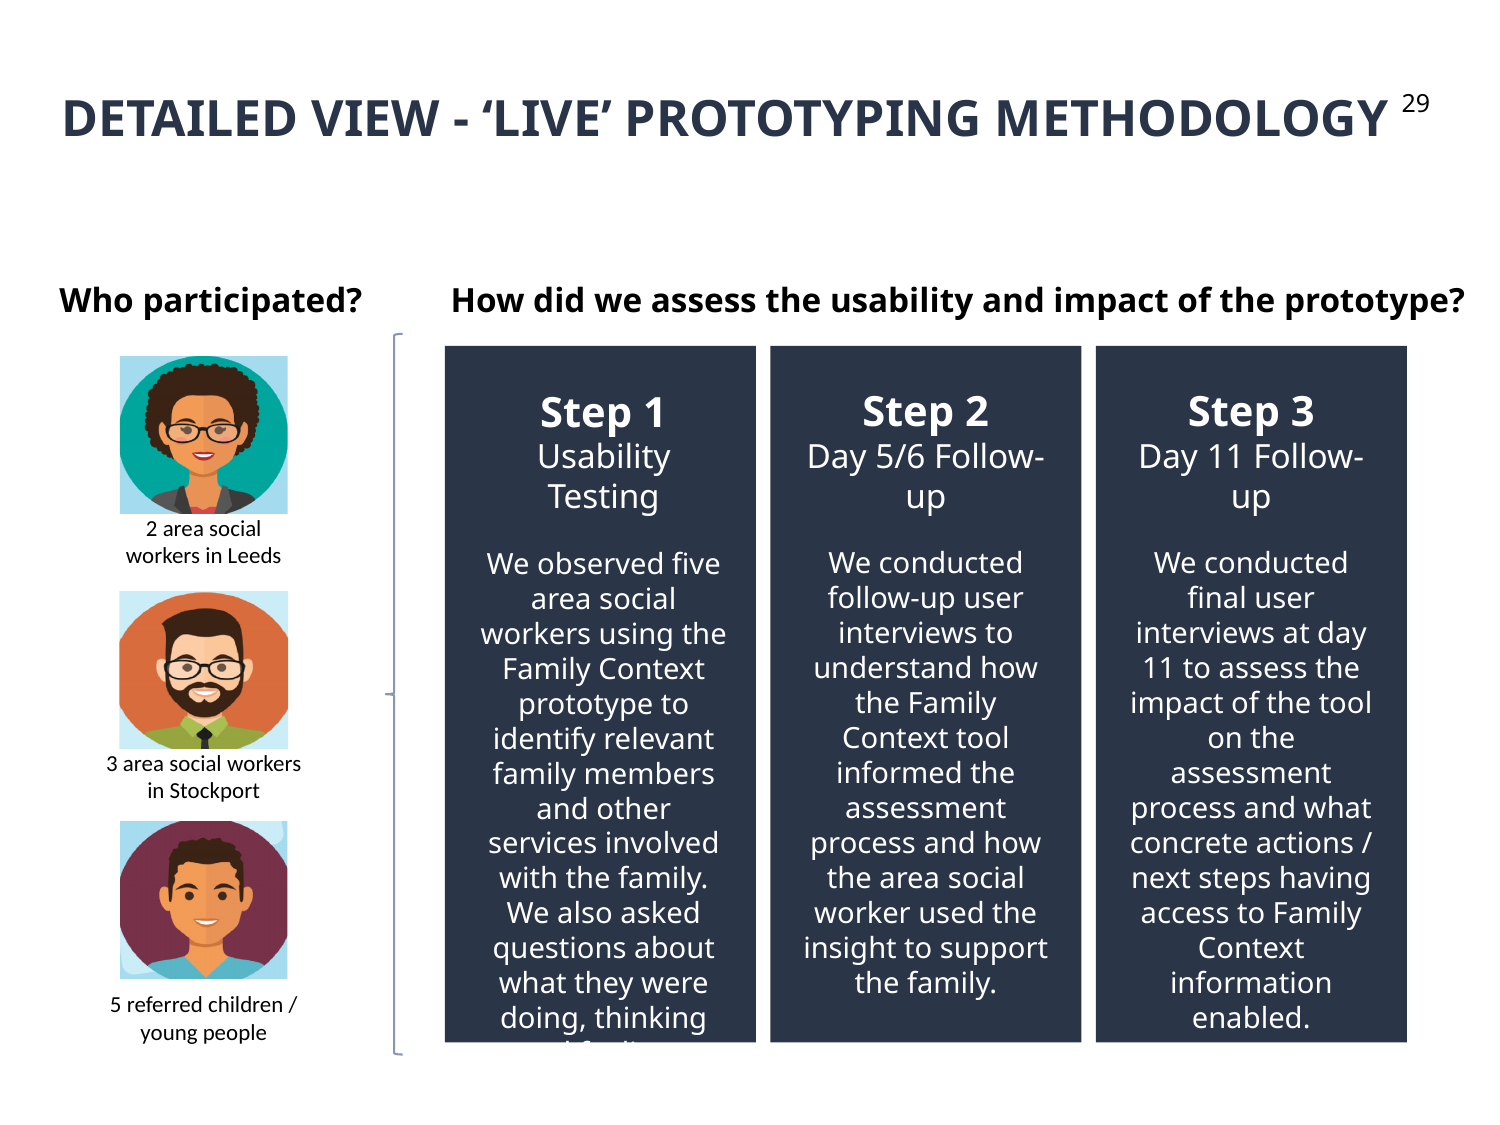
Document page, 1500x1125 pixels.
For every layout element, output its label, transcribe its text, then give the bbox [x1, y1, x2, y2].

text_box Step 2 Day 5/6 Follow-up We conducted follow-up user interviews to understand how the Family Context tool informed the assessment process and how the area social worker used the insight to support the family. [800, 384, 1052, 1000]
picture [119, 356, 288, 513]
text_box Step 1 Usability Testing We observed five area social workers using the Family Context prototype to identify relevant family members and other services involved with the family. We also asked questions about what they were doing, thinking and feeling. [478, 385, 730, 1070]
text_box [770, 345, 1082, 1043]
slide_number <number> [1388, 87, 1431, 148]
text_box DETAILED VIEW - ‘LIVE’ PROTOTYPING METHODOLOGY [61, 85, 1445, 256]
picture [119, 591, 289, 749]
text_box Step 3 Day 11 Follow-up We conducted final user interviews at day 11 to assess the impact of the tool on the assessment process and what concrete actions / next steps having access to Family Context information enabled. [1125, 384, 1377, 1035]
text_box Who participated? [52, 279, 370, 320]
text_box [444, 345, 756, 1043]
text_box 5 referred children / young people [101, 990, 306, 1046]
picture [120, 821, 288, 979]
text_box How did we assess the usability and impact of the prototype? [450, 279, 1500, 320]
text_box [1095, 345, 1407, 1043]
text_box 2 area social workers in Leeds [117, 513, 291, 569]
text_box 3 area social workers in Stockport [101, 748, 306, 804]
